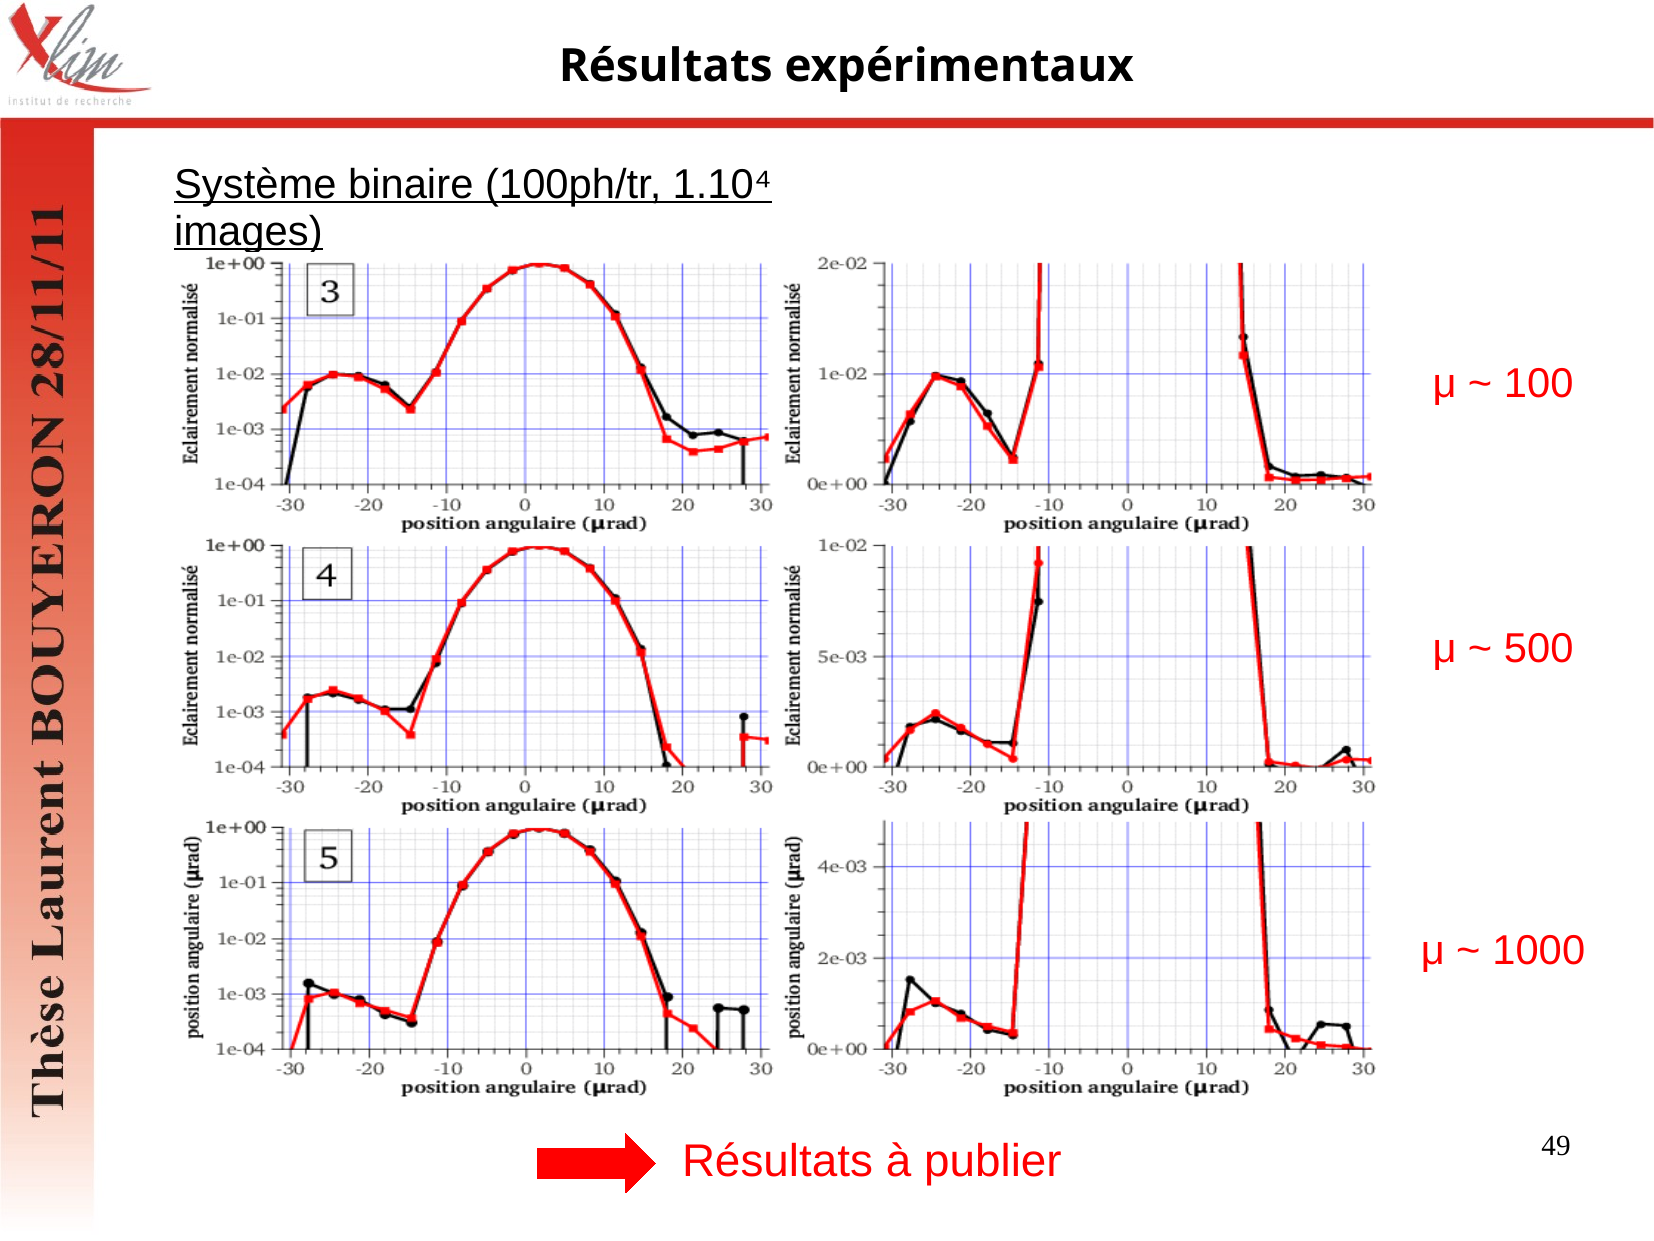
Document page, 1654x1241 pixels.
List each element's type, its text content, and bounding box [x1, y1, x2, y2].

text_box μ ~ 500 [1364, 617, 1654, 680]
text_box Résultats expérimentaux [201, 32, 1491, 100]
text_box Résultats à publier [667, 1127, 1223, 1195]
text_box [537, 1133, 656, 1193]
text_box μ ~ 1000 [1364, 919, 1654, 981]
text_box Système binaire (100ph/tr, 1.10⁴ images) [159, 153, 945, 215]
picture [0, 0, 1654, 1241]
text_box μ ~ 100 [1364, 352, 1654, 414]
